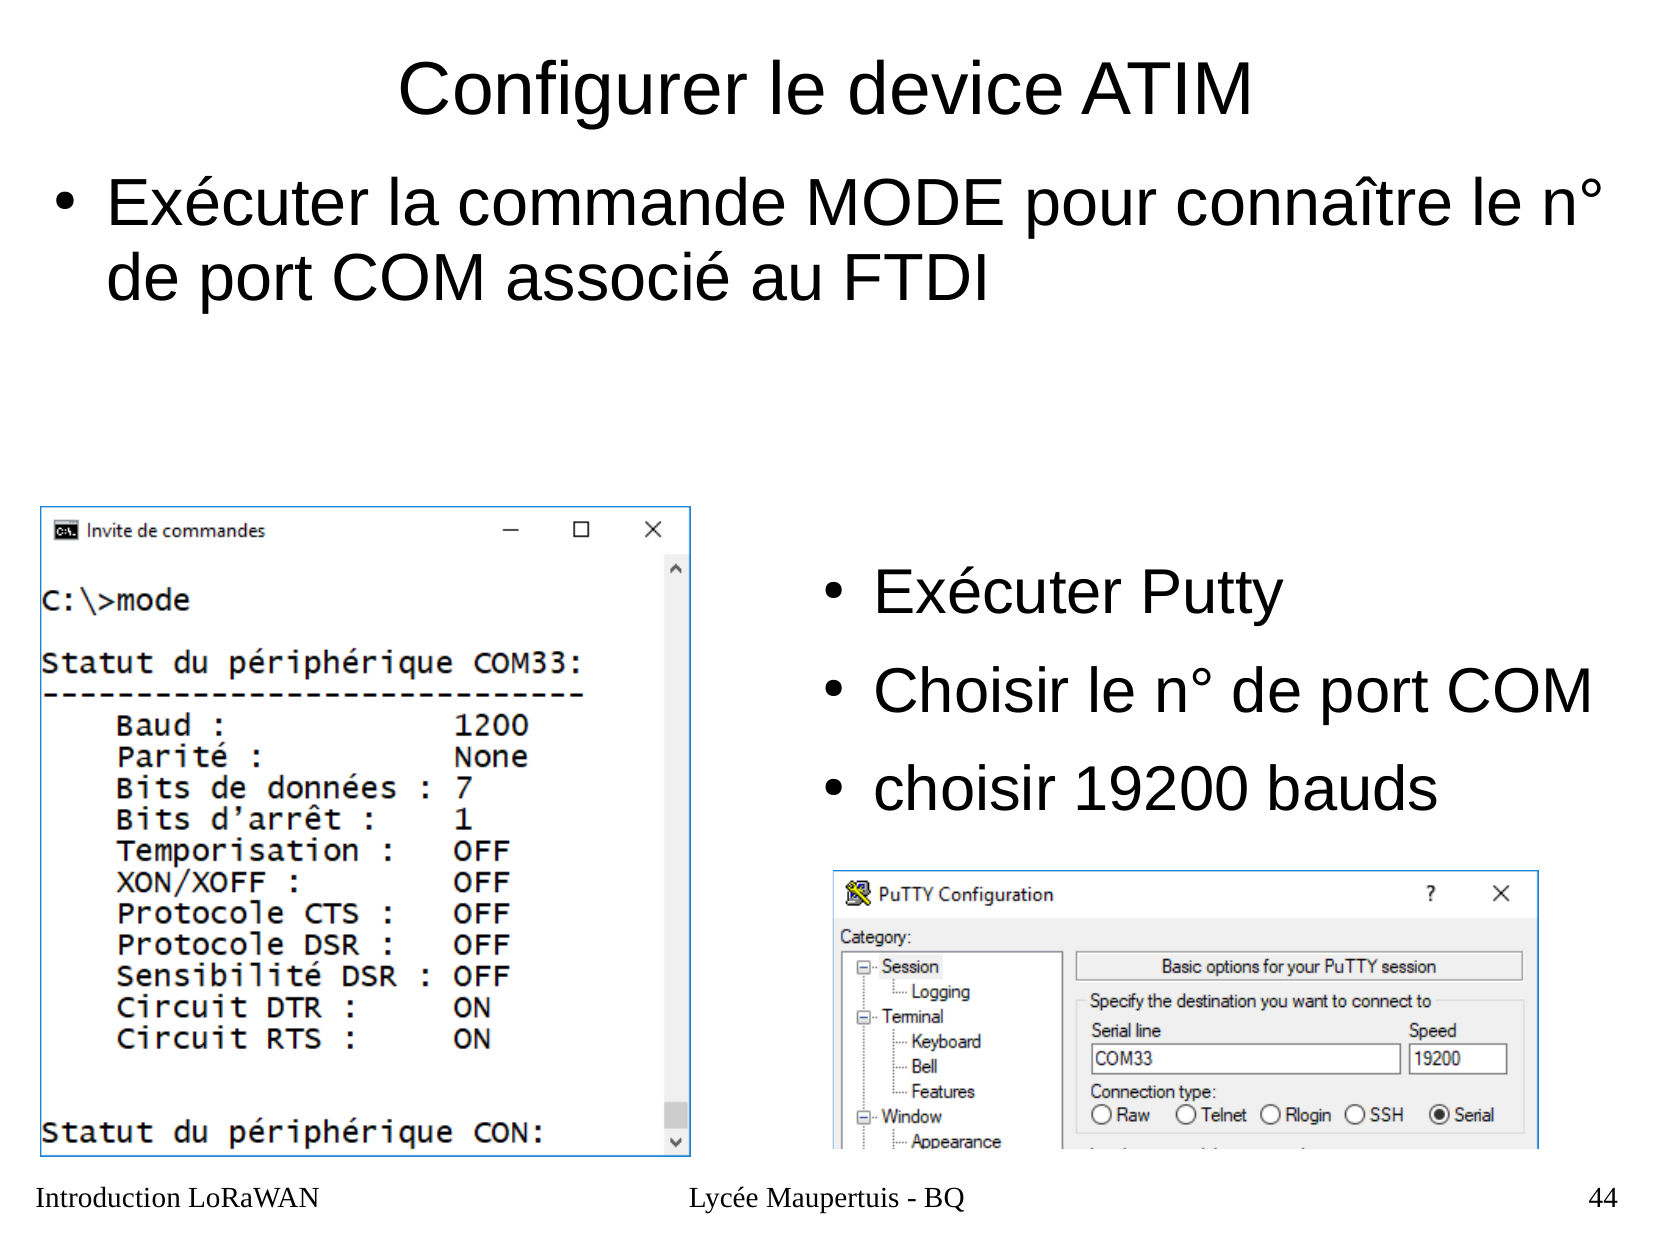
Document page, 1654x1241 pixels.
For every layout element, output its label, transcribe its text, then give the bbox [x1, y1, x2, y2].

picture [832, 870, 1539, 1149]
title Configurer le device ATIM [35, 35, 1619, 142]
picture [40, 506, 691, 1157]
list Exécuter Putty Choisir le n° de port COM choisir 19200 bauds [805, 556, 1644, 827]
list Exécuter la commande MODE pour connaître le n° de port COM associé au FTDI [35, 165, 1619, 436]
